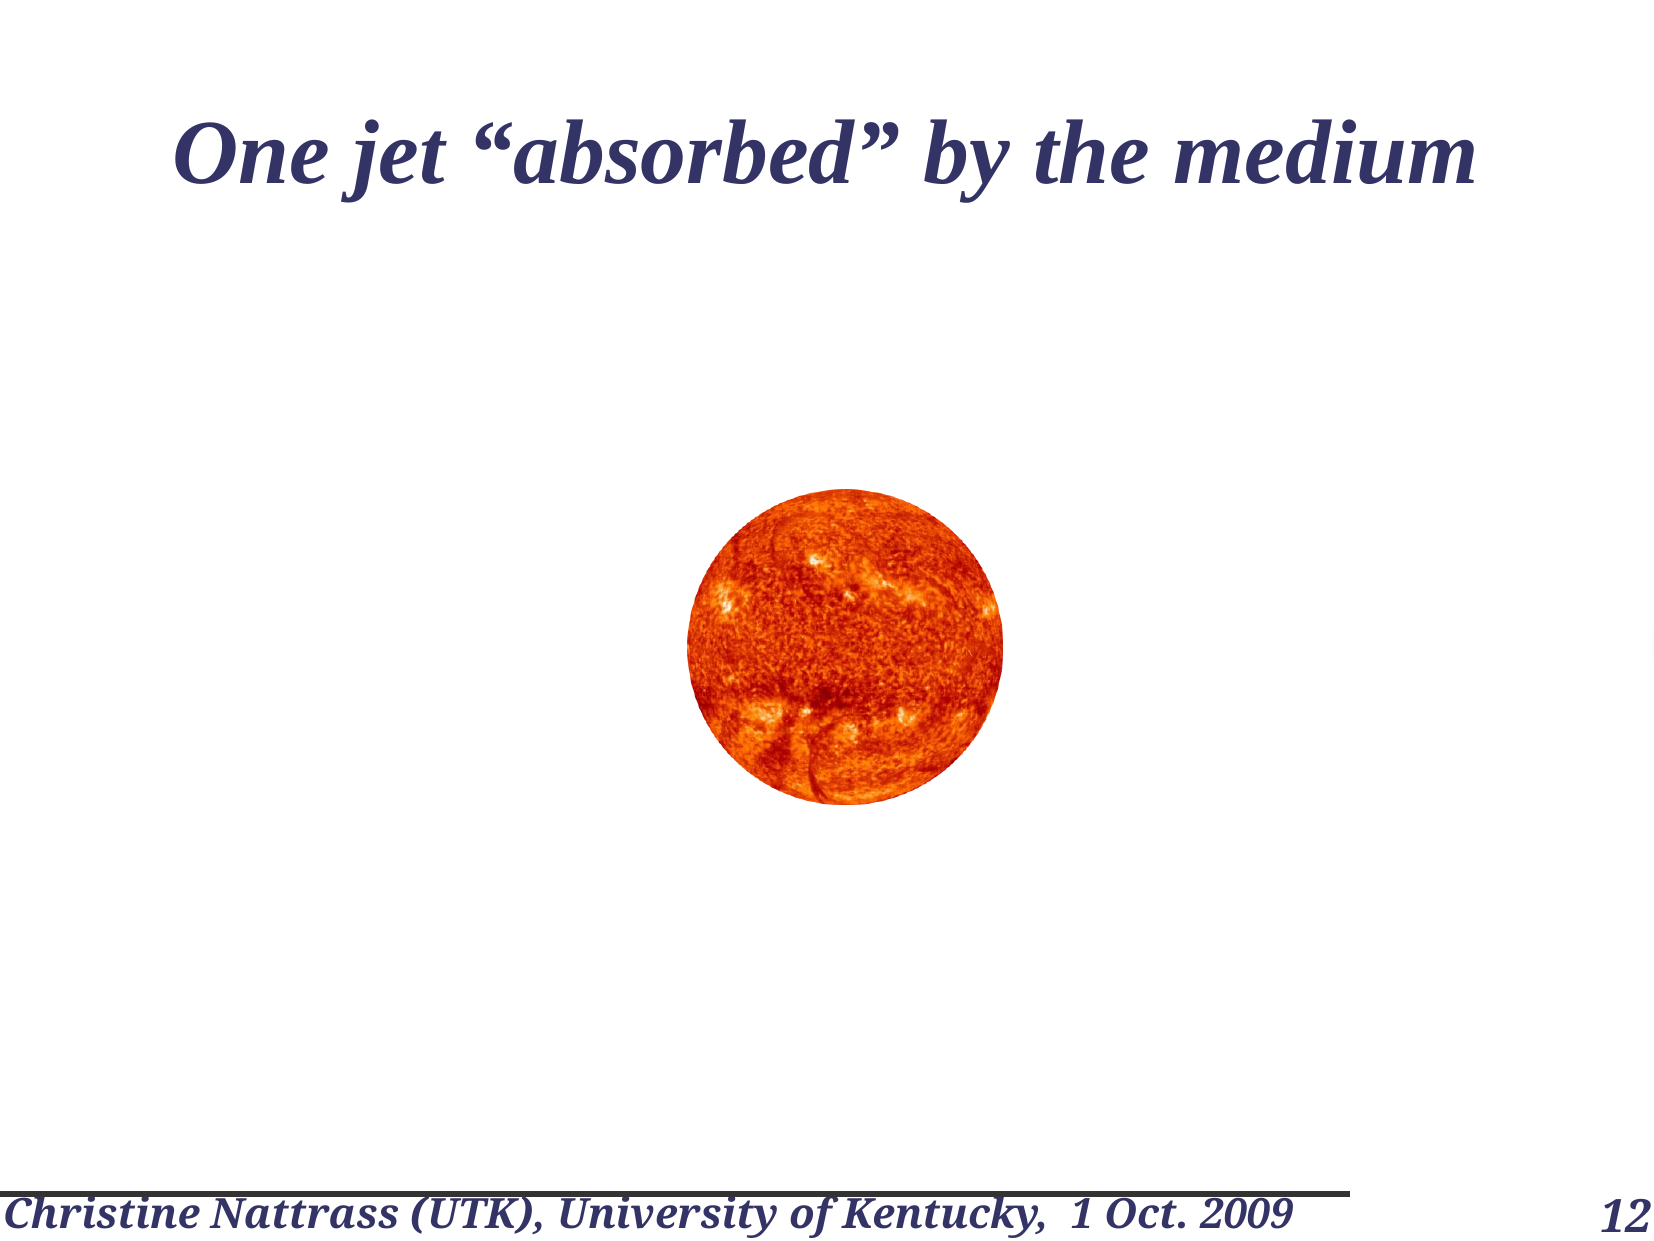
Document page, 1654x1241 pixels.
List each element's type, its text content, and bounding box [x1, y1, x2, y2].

picture [687, 489, 1003, 805]
title One jet “absorbed” by the medium [82, 49, 1571, 257]
